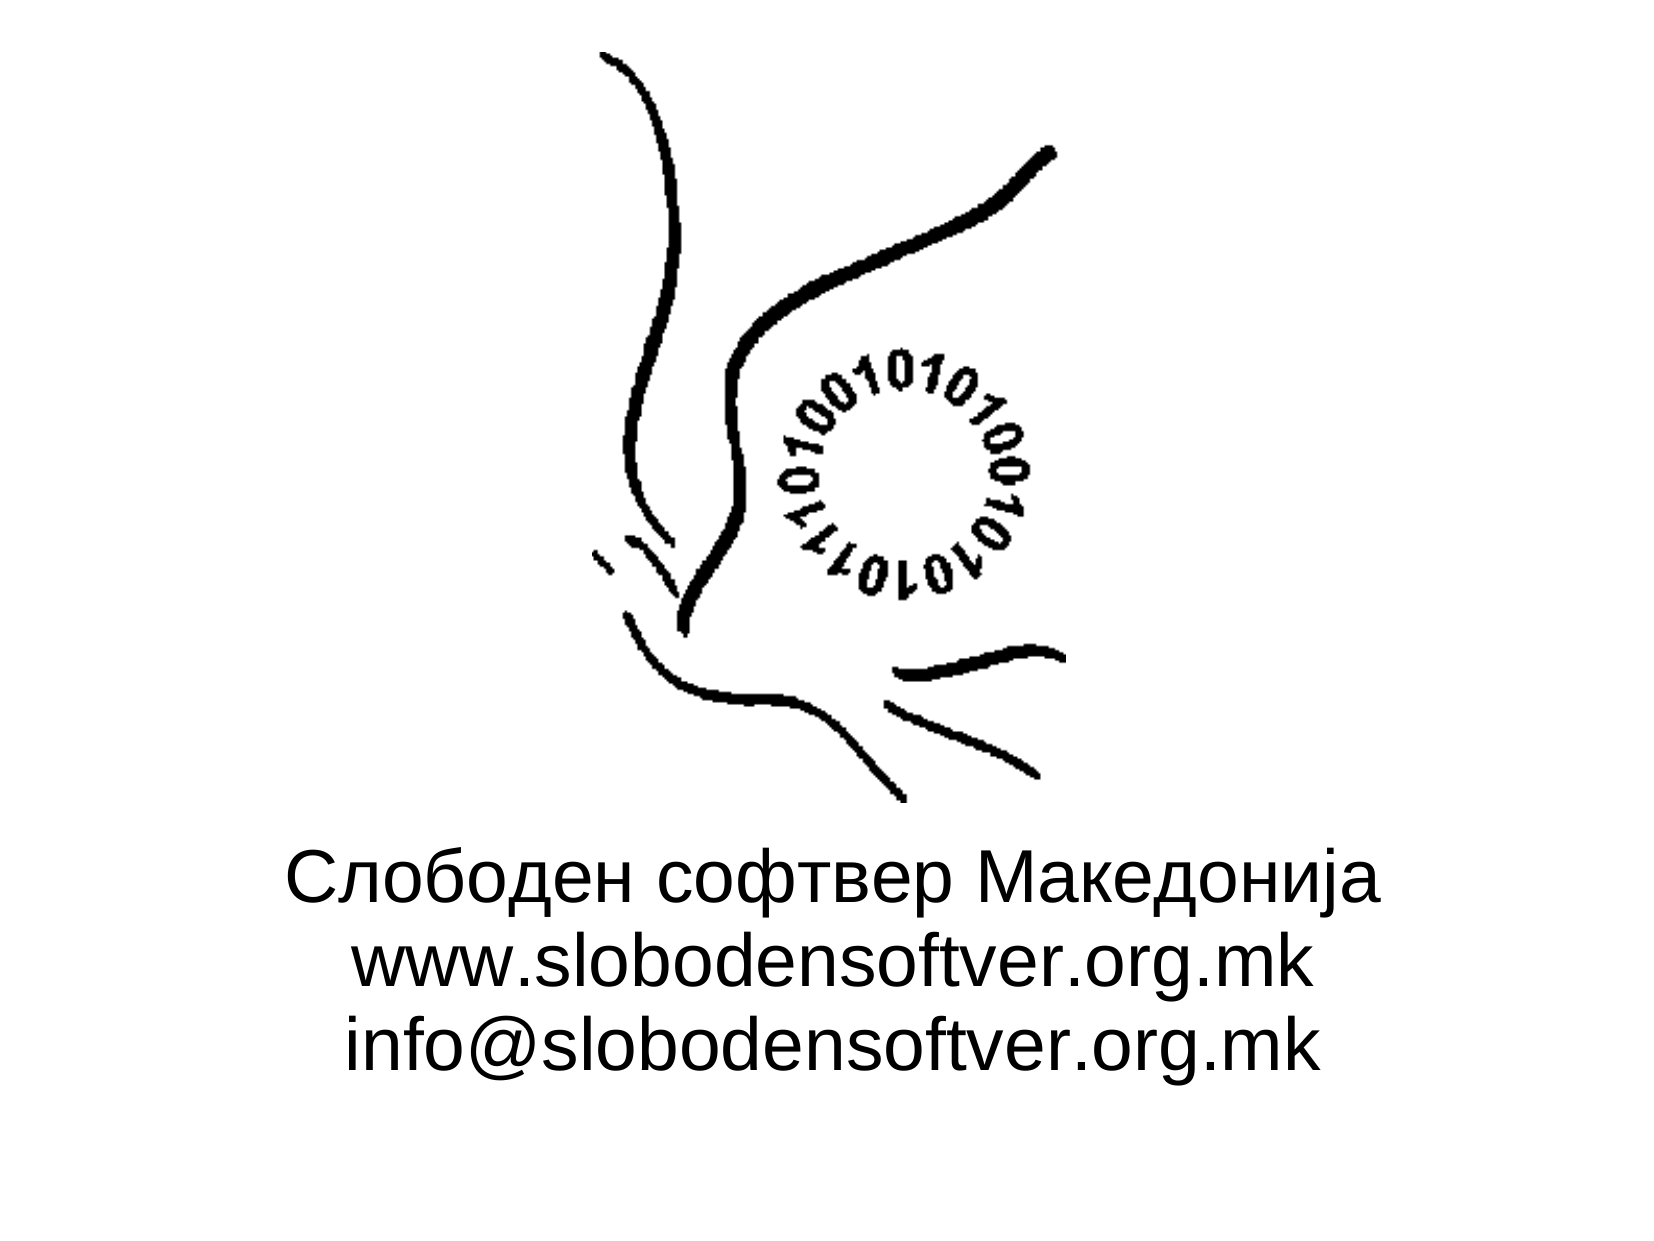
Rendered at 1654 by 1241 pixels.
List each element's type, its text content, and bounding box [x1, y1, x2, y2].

text_box Слободен софтвер Македонија www.slobodensoftver.org.mk info@slobodensoftver.org.mk [269, 826, 1468, 1094]
picture [592, 52, 1066, 803]
